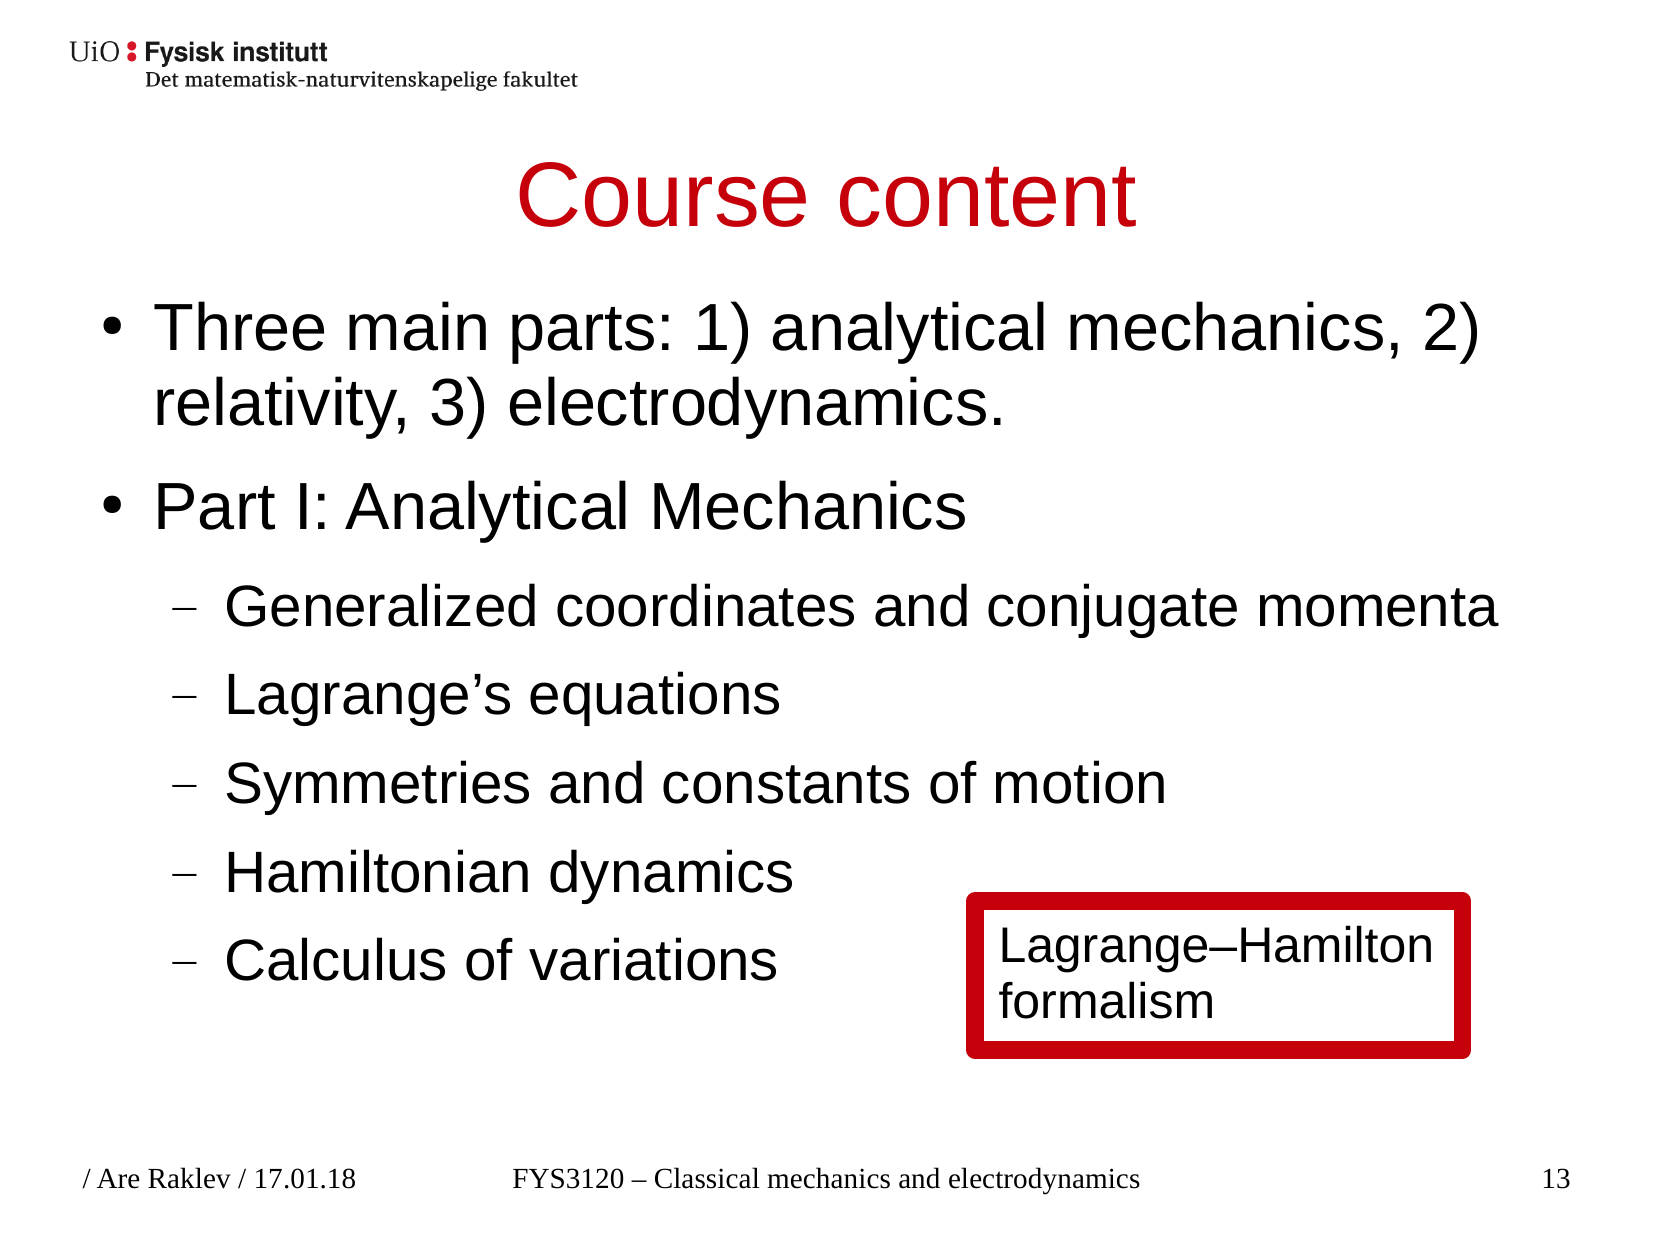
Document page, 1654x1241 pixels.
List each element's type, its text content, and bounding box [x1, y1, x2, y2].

text_box Lagrange–Hamilton formalism [975, 901, 1463, 1051]
list Three main parts: 1) analytical mechanics, 2) relativity, 3) electrodynamics. Part I: Analytical Mechanics Generalized coordinates and conjugate momenta Lagrange’s equations Symmetries and constants of motion Hamiltonian dynamics Calculus of variations [82, 290, 1571, 1094]
picture [68, 37, 581, 93]
title Course content [82, 90, 1571, 290]
